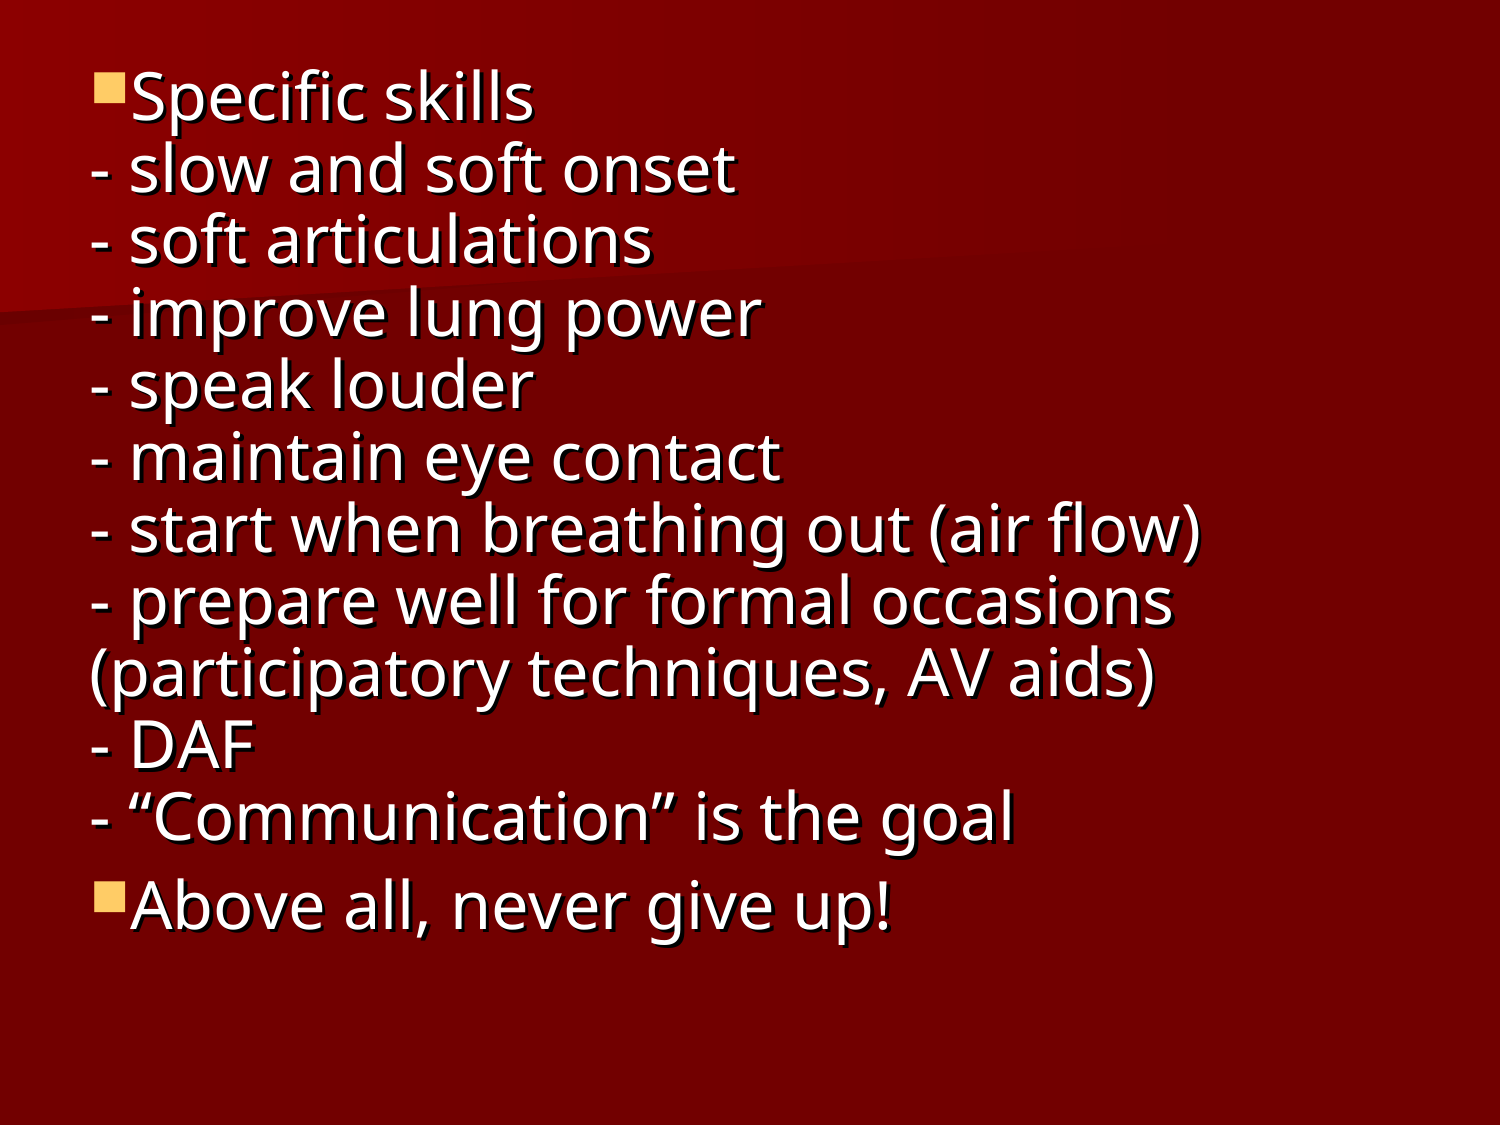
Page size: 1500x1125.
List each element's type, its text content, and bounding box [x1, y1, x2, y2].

list Specific skills - slow and soft onset - soft articulations - improve lung power - speak louder - maintain eye contact - start when breathing out (air flow) - prepare well for formal occasions (participatory techniques, AV aids) - DAF - “Communication” is the goal Above all, never give up! [75, 54, 1426, 1005]
